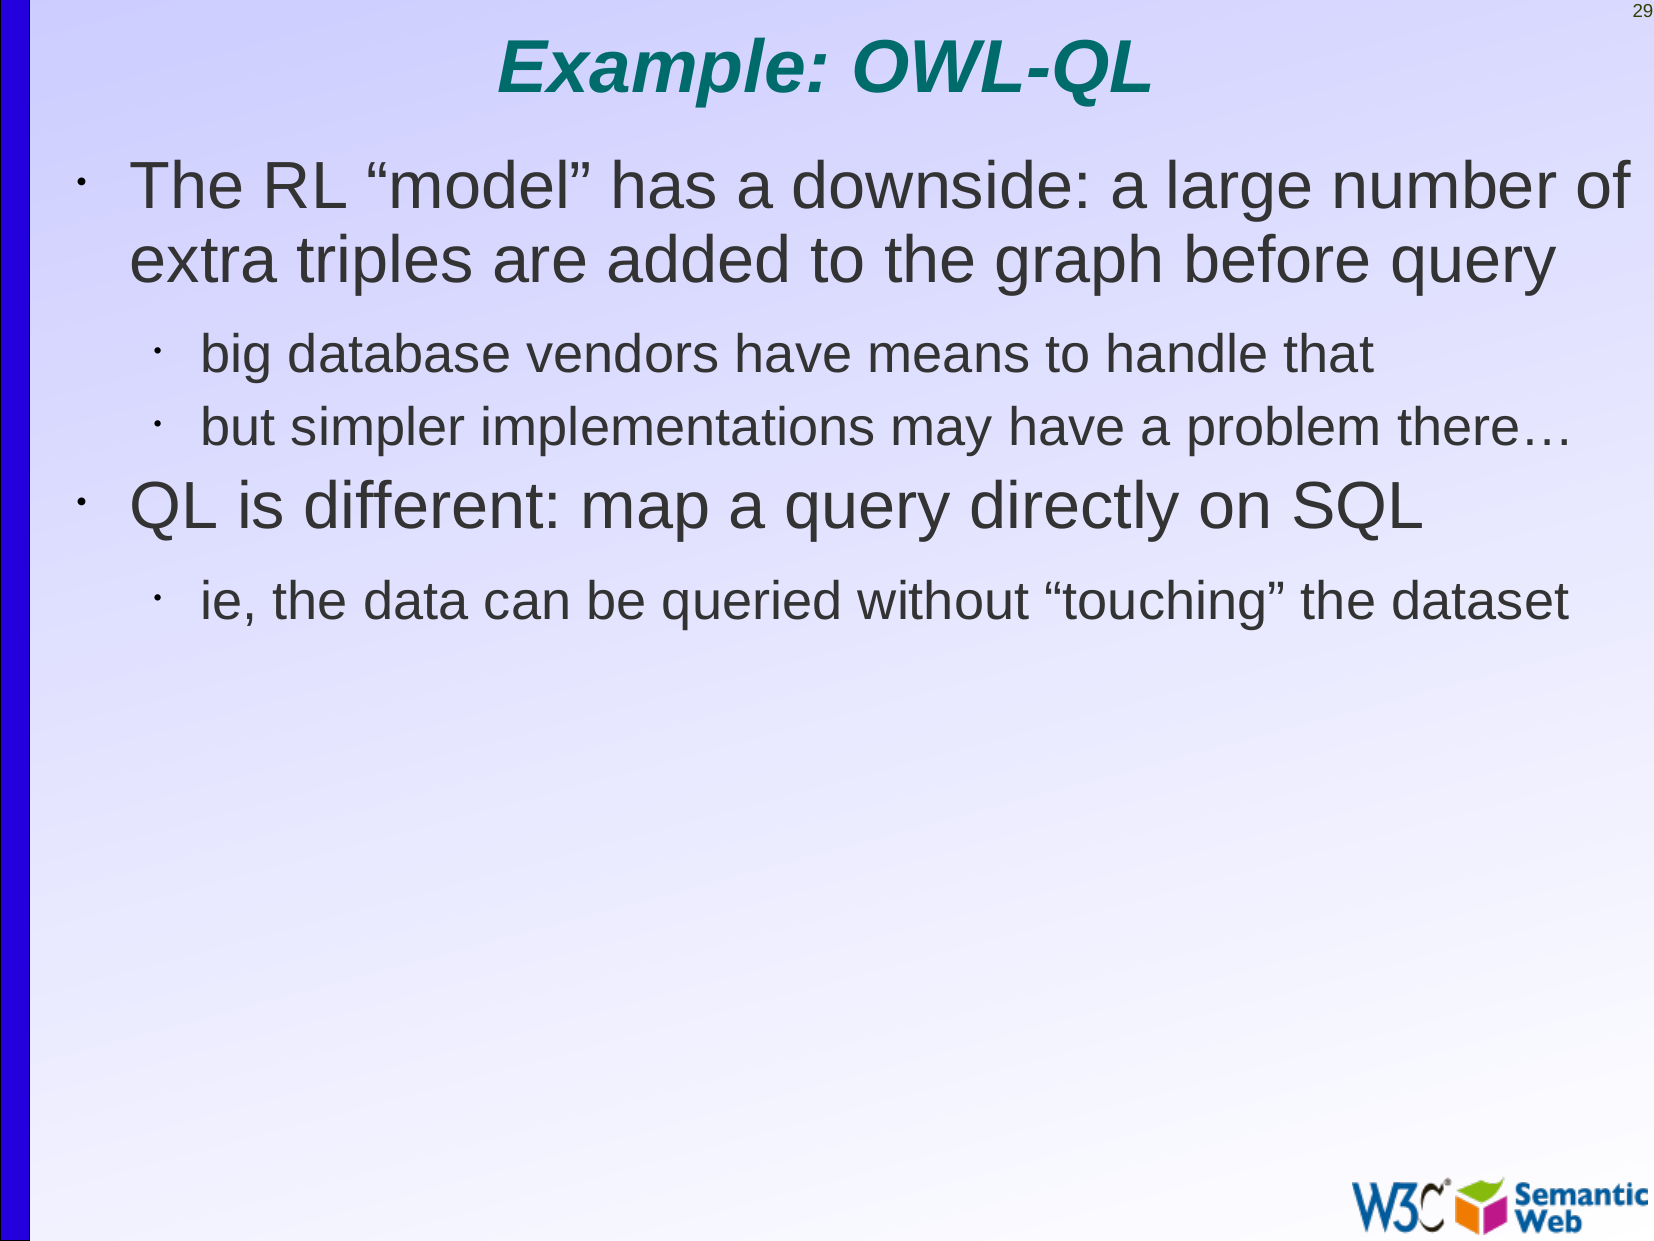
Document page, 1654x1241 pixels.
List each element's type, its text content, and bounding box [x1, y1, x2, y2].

title Example: OWL-QL [0, 5, 1654, 125]
list The RL “model” has a downside: a large number of extra triples are added to the graph before query big database vendors have means to handle that but simpler implementations may have a problem there… QL is different: map a query directly on SQL ie, the data can be queried without “touching” the dataset [59, 147, 1642, 1134]
picture [1352, 1175, 1648, 1235]
